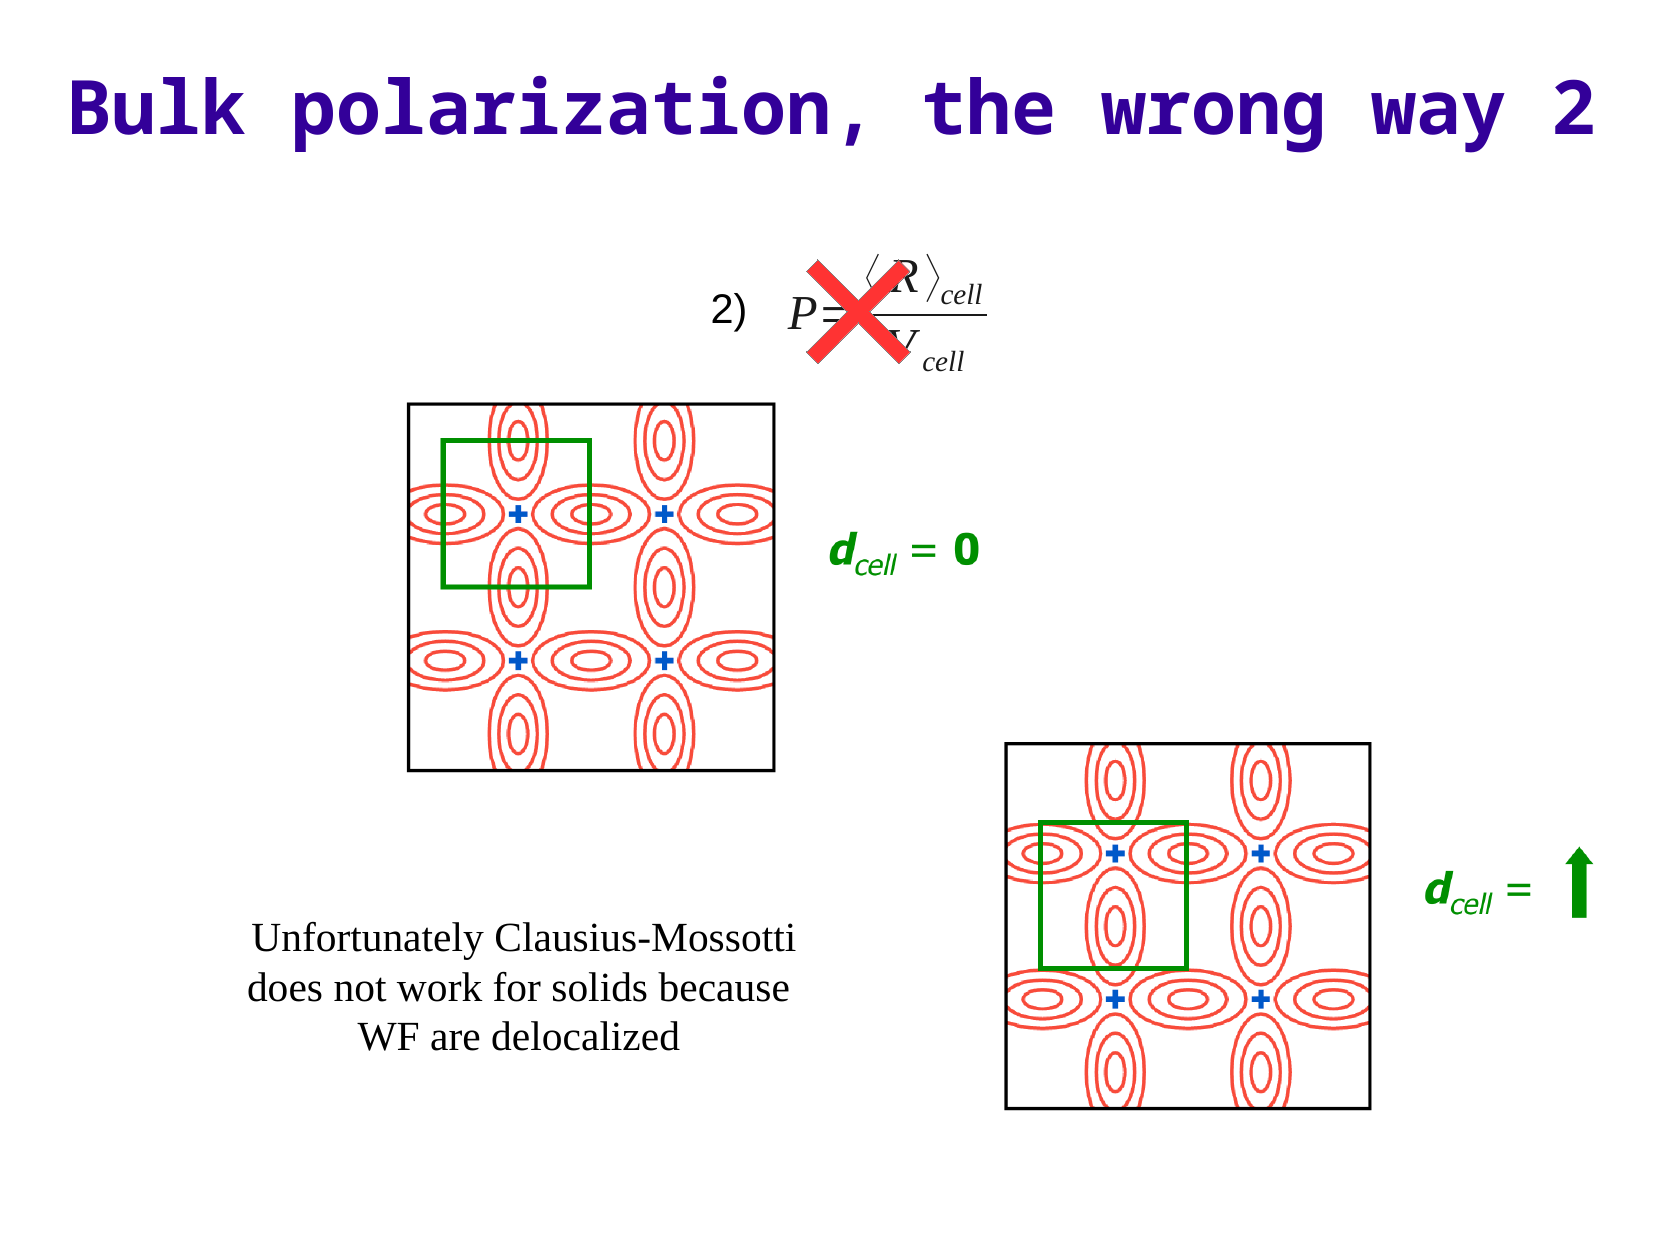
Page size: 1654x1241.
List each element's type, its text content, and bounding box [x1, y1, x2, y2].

text_box 2) [659, 275, 772, 342]
text_box Unfortunately Clausius-Mossotti does not work for solids because WF are delocalized [232, 902, 818, 1068]
chart [772, 249, 1003, 380]
title Bulk polarization, the wrong way 2 [60, 10, 1649, 201]
text_box [806, 259, 911, 364]
picture [364, 377, 1628, 1133]
